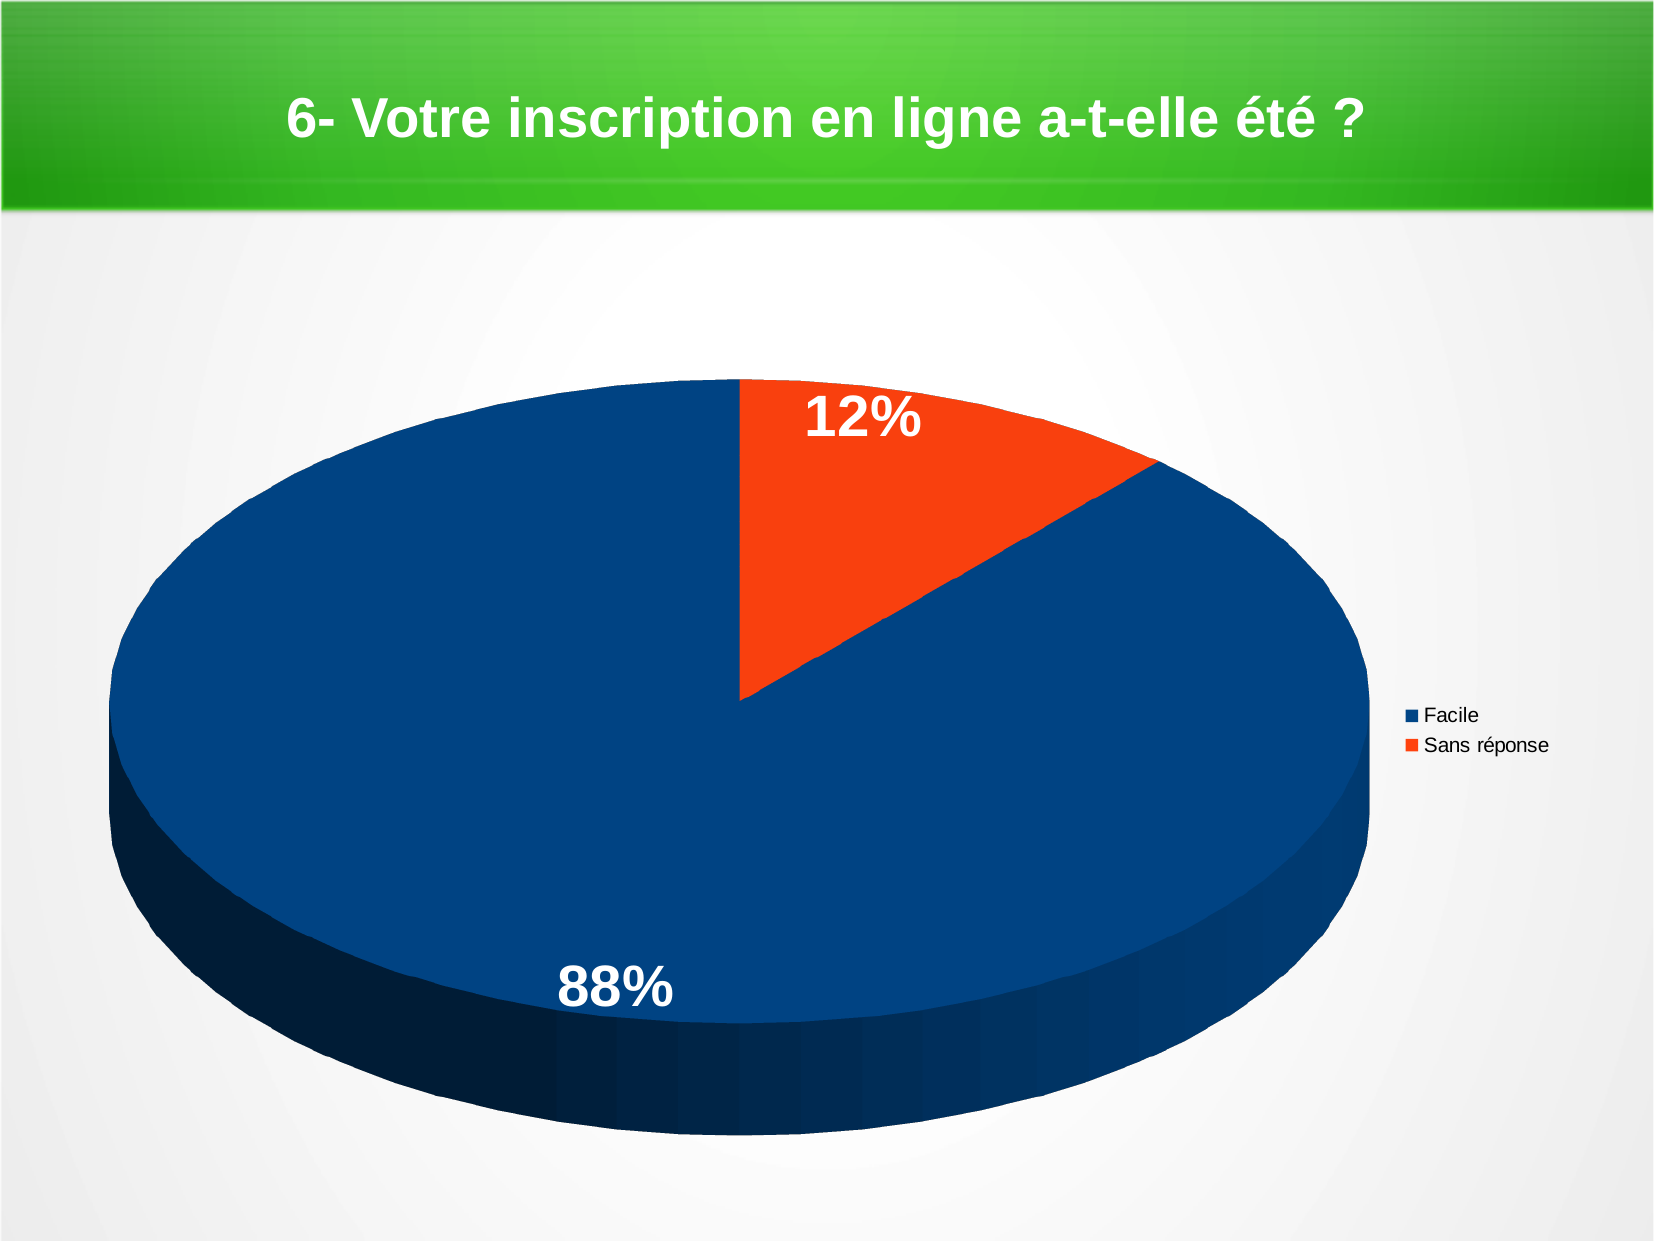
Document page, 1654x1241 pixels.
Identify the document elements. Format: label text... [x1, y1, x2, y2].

title 6- Votre inscription en ligne a-t-elle été ? [82, 47, 1571, 189]
picture [0, 0, 1654, 1241]
chart [80, 289, 1569, 1172]
